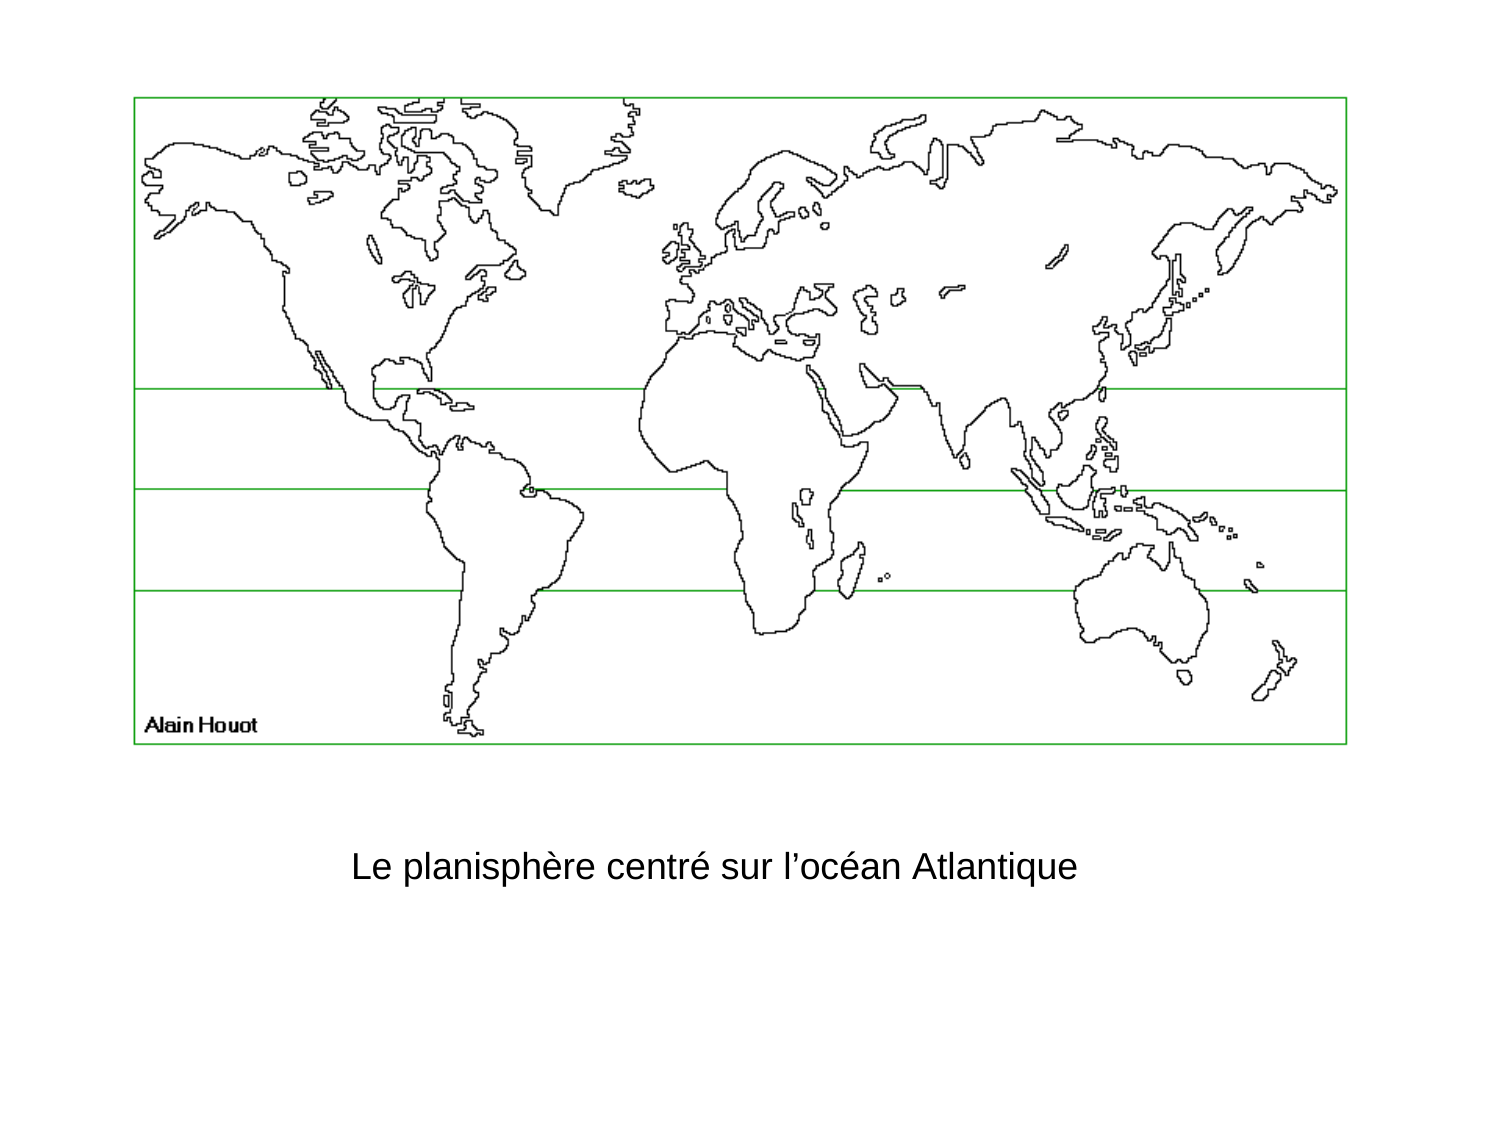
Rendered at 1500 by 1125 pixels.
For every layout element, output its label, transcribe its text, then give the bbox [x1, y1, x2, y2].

text_box Le planisphère centré sur l’océan Atlantique [336, 834, 1117, 895]
picture [112, 30, 1363, 969]
